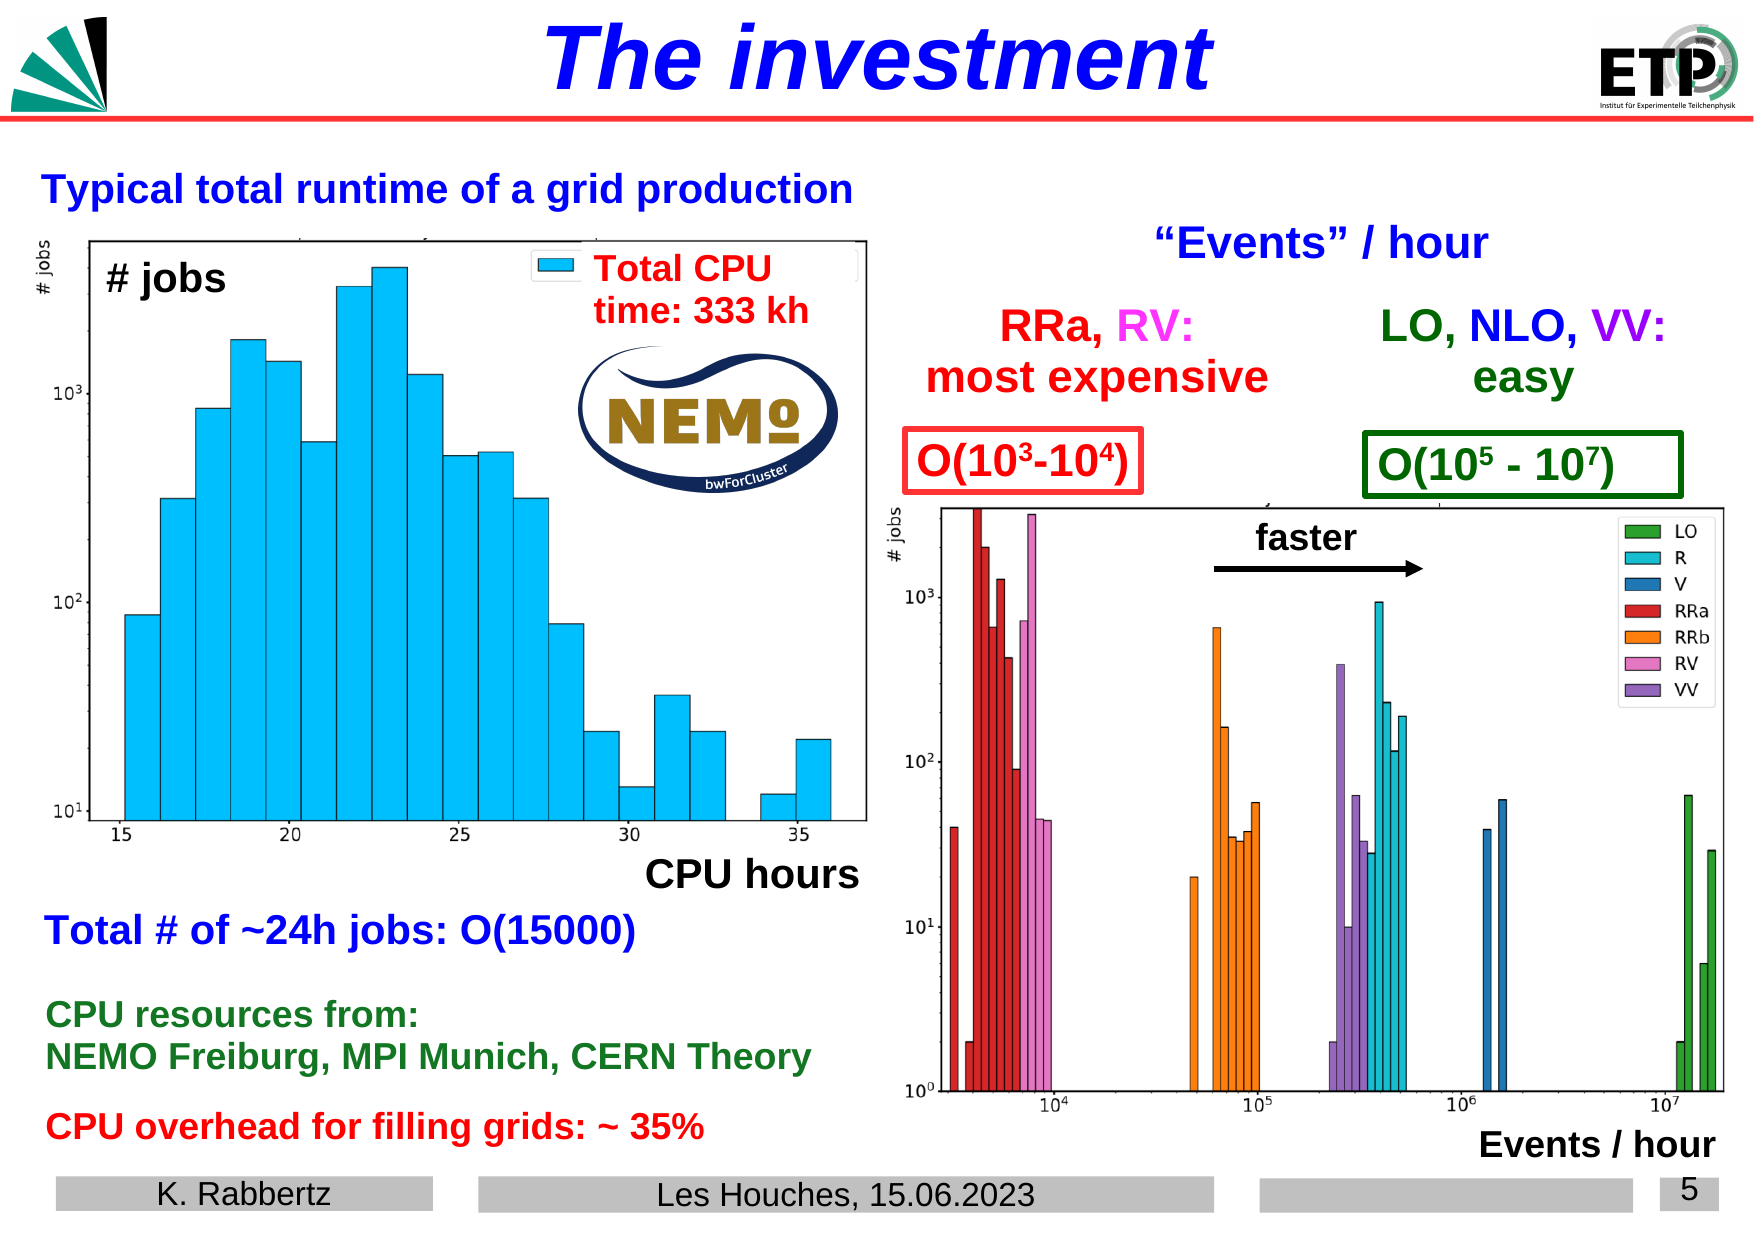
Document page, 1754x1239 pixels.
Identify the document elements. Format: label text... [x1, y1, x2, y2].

text_box CPU overhead for filling grids: ~ 35% [33, 1099, 825, 1160]
text_box Events / hour [1466, 1117, 1743, 1172]
text_box LO, NLO, VV: easy [1368, 294, 1680, 409]
text_box O(105 - 107) [1365, 432, 1681, 497]
text_box O(103-104) [904, 428, 1142, 492]
text_box Total CPU time: 333 kh [581, 241, 856, 338]
text_box CPU resources from: NEMO Freiburg, MPI Munich, CERN Theory [33, 987, 825, 1084]
text_box CPU hours [633, 845, 875, 904]
picture [877, 503, 1731, 1141]
text_box RRa, RV: most expensive [913, 294, 1282, 409]
title The investment [124, 0, 1630, 116]
text_box “Events” / hour [1141, 211, 1502, 275]
picture [1630, 17, 1745, 112]
text_box faster [1243, 510, 1370, 565]
picture [11, 17, 107, 113]
text_box Typical total runtime of a grid production [28, 160, 867, 219]
text_box Total # of ~24h jobs: O(15000) [32, 900, 870, 960]
text_box # jobs [94, 248, 243, 317]
picture [31, 238, 872, 869]
